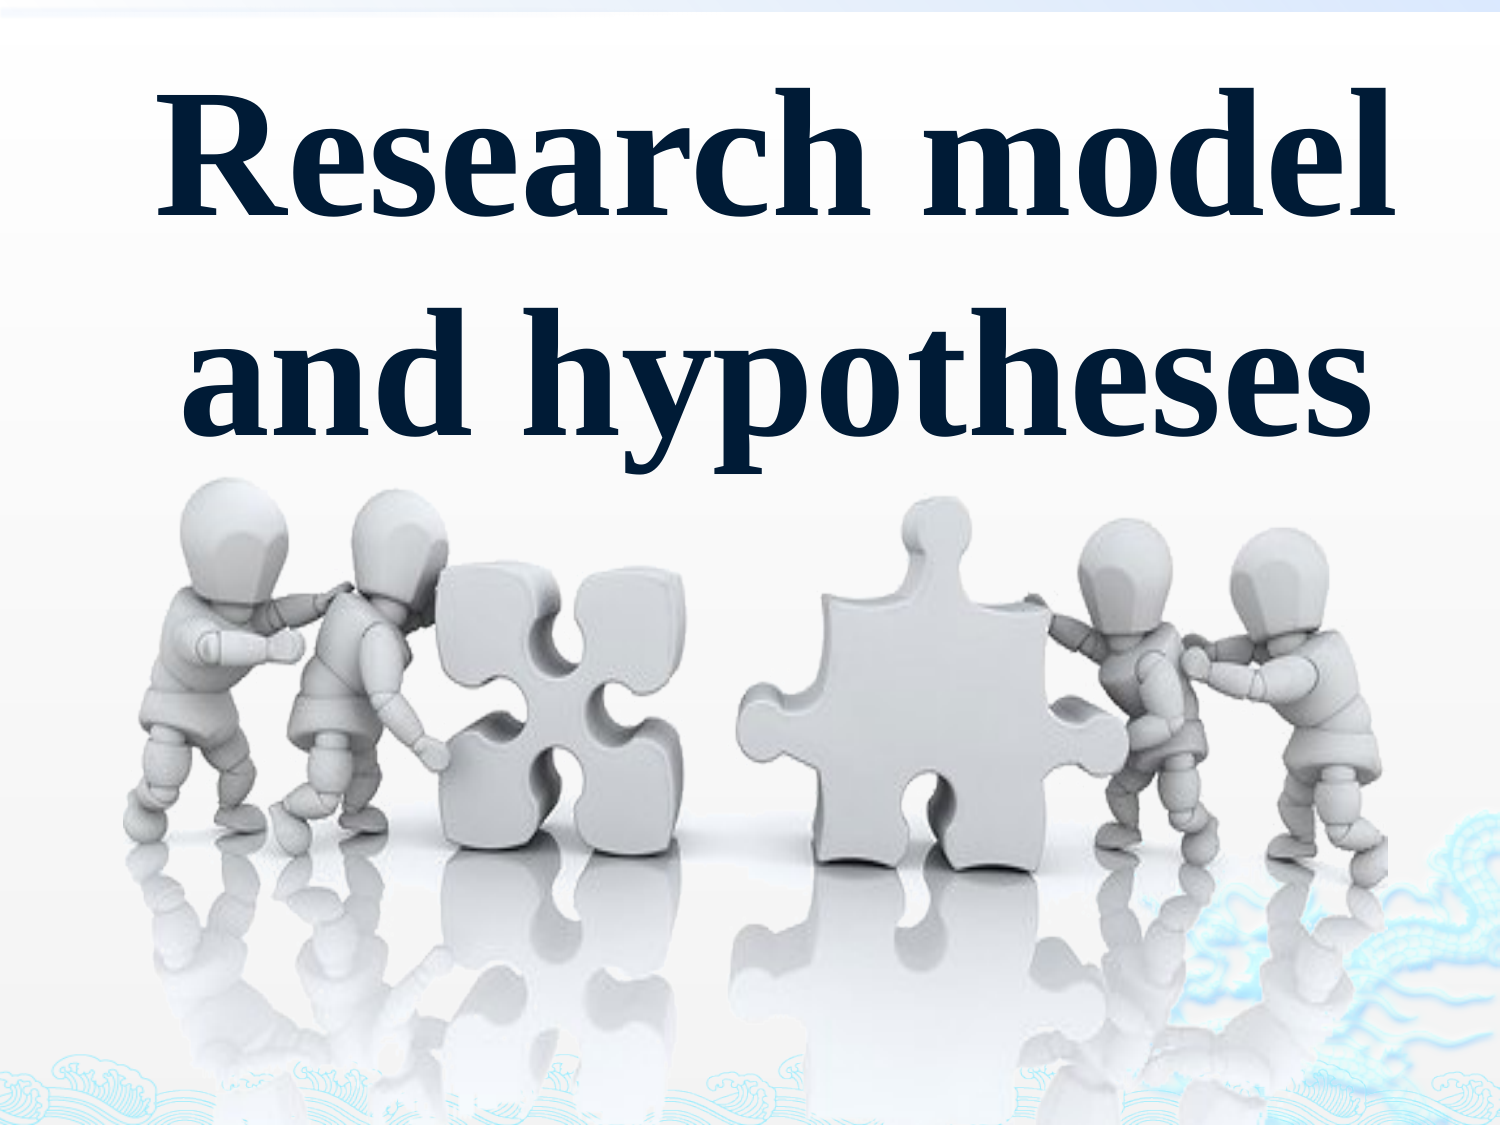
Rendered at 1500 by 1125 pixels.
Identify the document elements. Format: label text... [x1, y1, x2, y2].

title Research model and hypotheses [106, 158, 1447, 346]
picture [0, 314, 1500, 1125]
